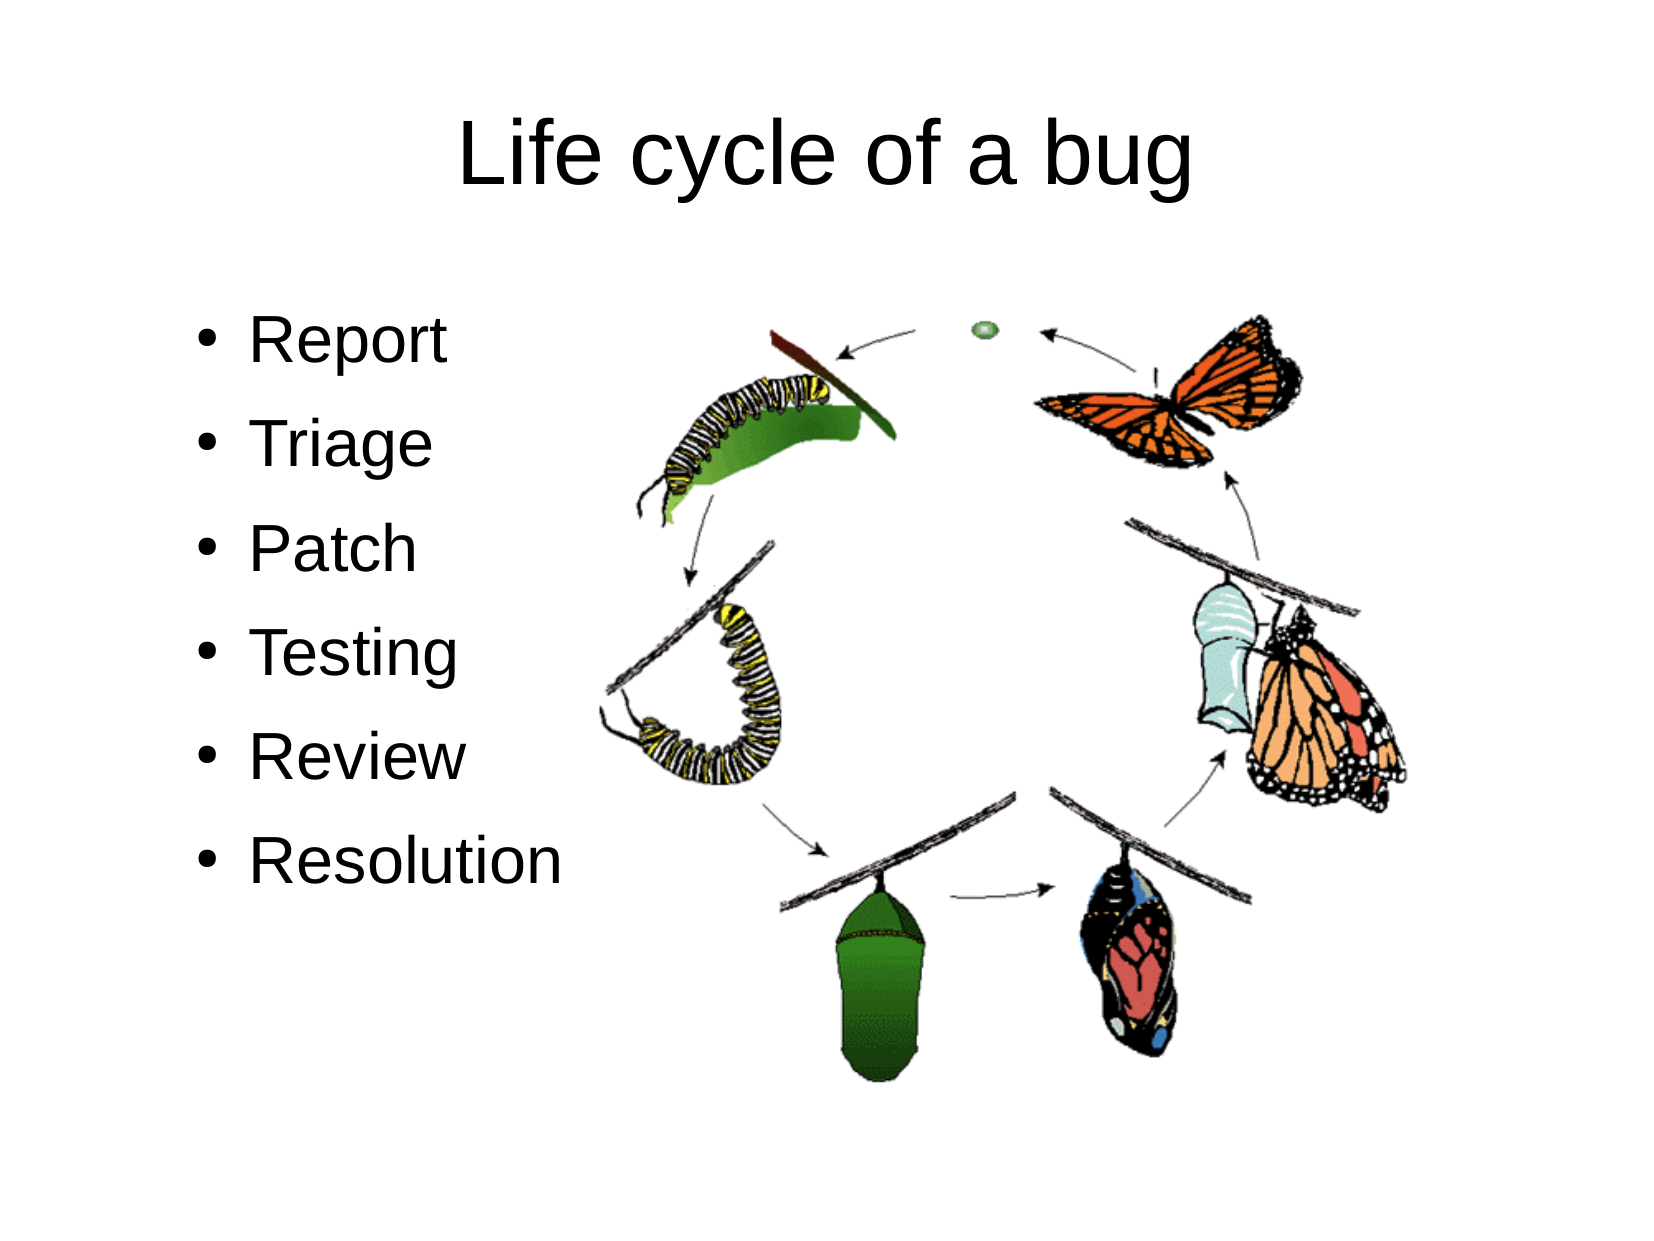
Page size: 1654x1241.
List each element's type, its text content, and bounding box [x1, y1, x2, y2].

list Report Triage Patch Testing Review Resolution [177, 302, 1524, 1121]
picture [590, 305, 1416, 1089]
title Life cycle of a bug [82, 49, 1571, 257]
